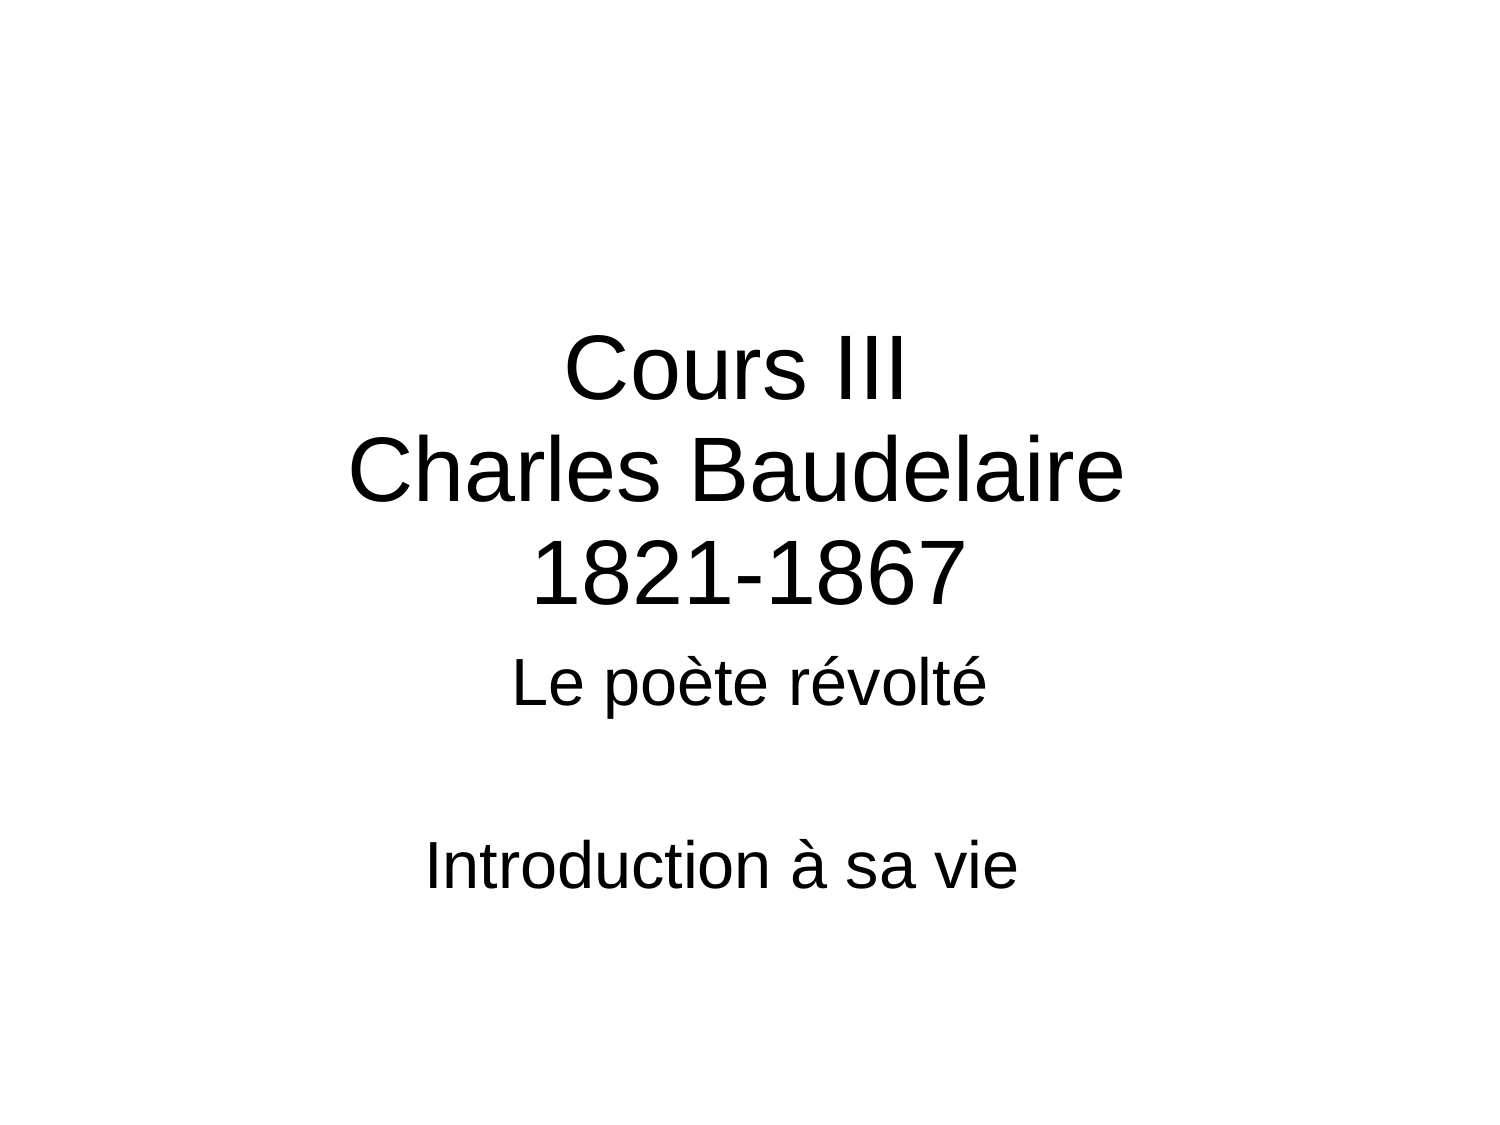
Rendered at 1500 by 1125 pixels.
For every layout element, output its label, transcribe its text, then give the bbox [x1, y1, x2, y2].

title Cours III Charles Baudelaire 1821-1867 [112, 308, 1388, 632]
subtitle Le poète révolté Introduction à sa vie [225, 637, 1276, 926]
